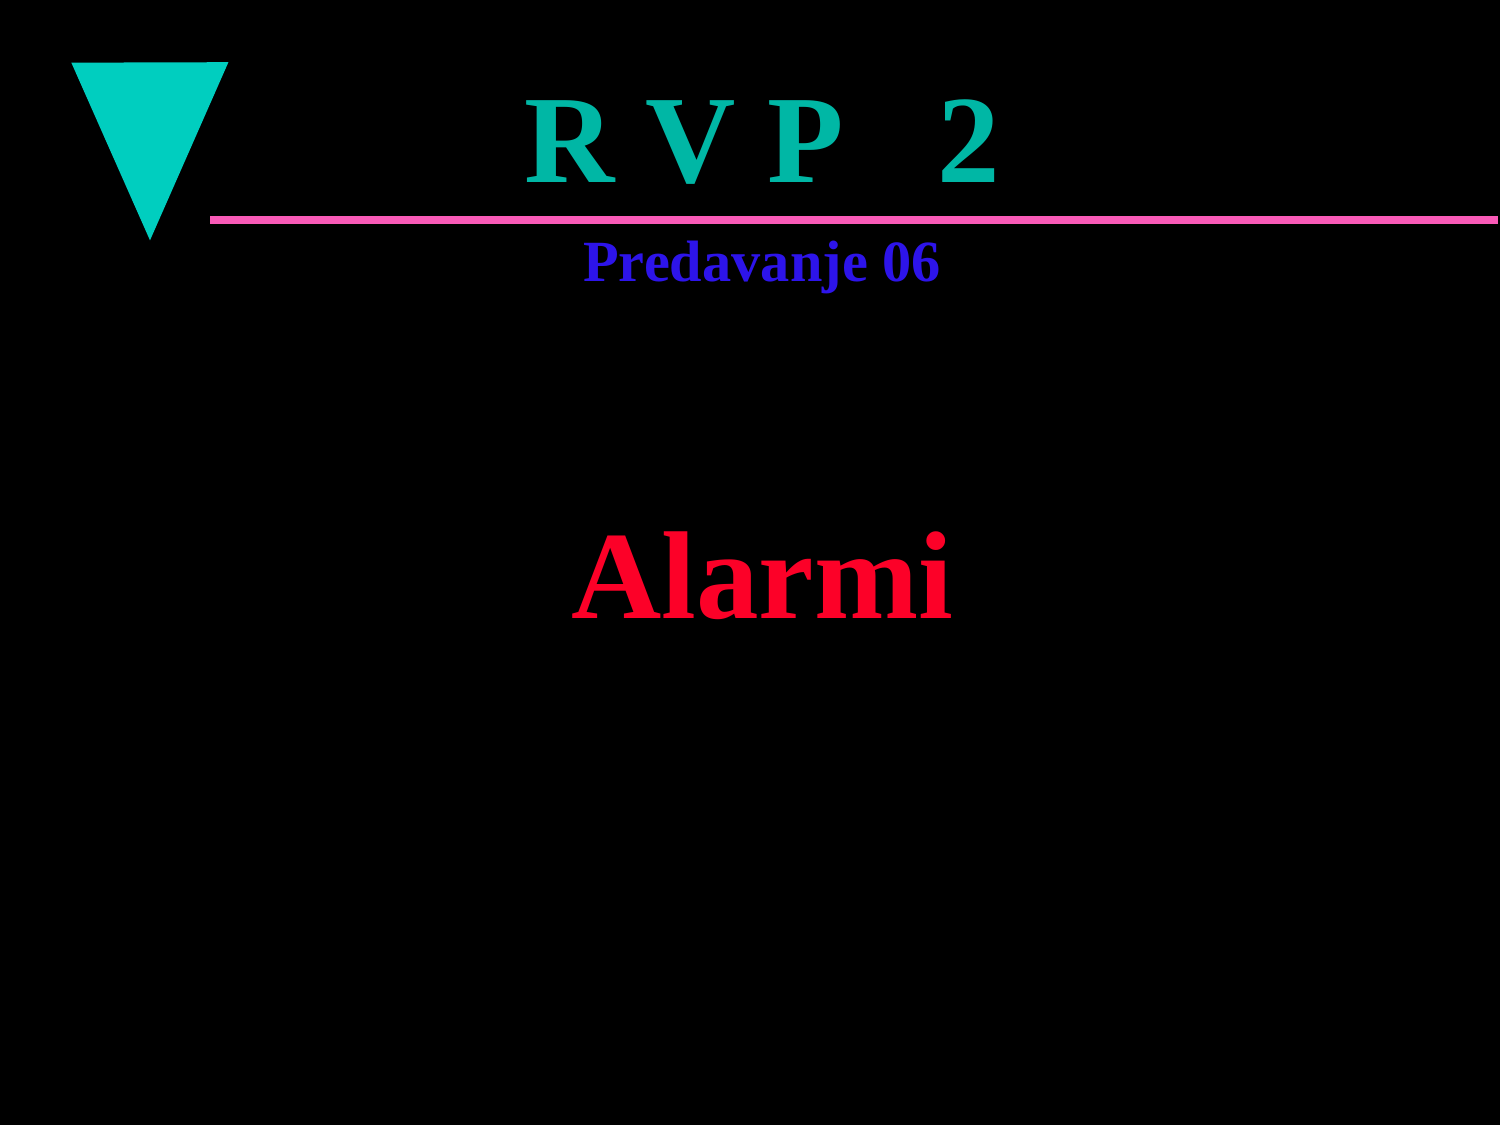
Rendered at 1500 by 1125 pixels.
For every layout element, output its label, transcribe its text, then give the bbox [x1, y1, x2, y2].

list R V P 2 Predavanje 06 Alarmi [128, 66, 1397, 654]
